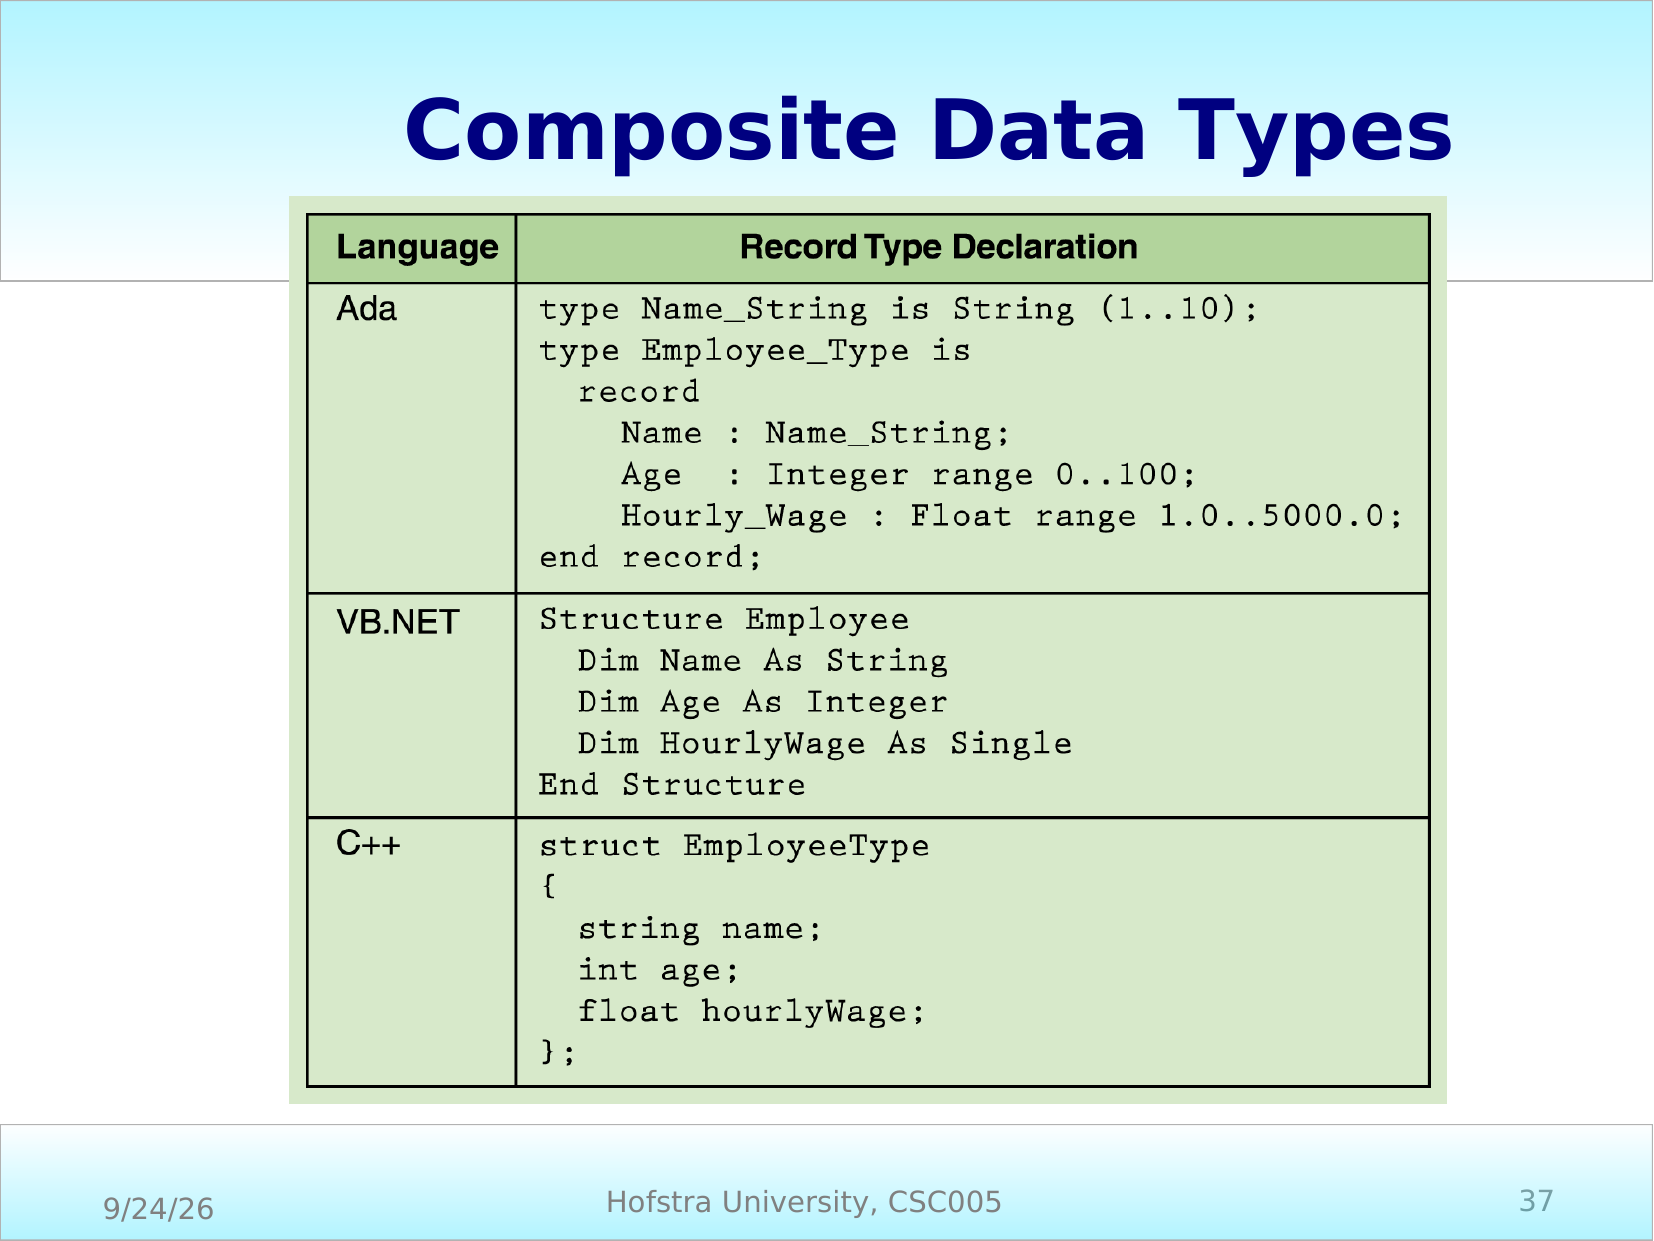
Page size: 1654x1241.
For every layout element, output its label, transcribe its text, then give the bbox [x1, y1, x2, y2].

title Composite Data Types [247, 27, 1612, 235]
picture [289, 196, 1447, 1104]
